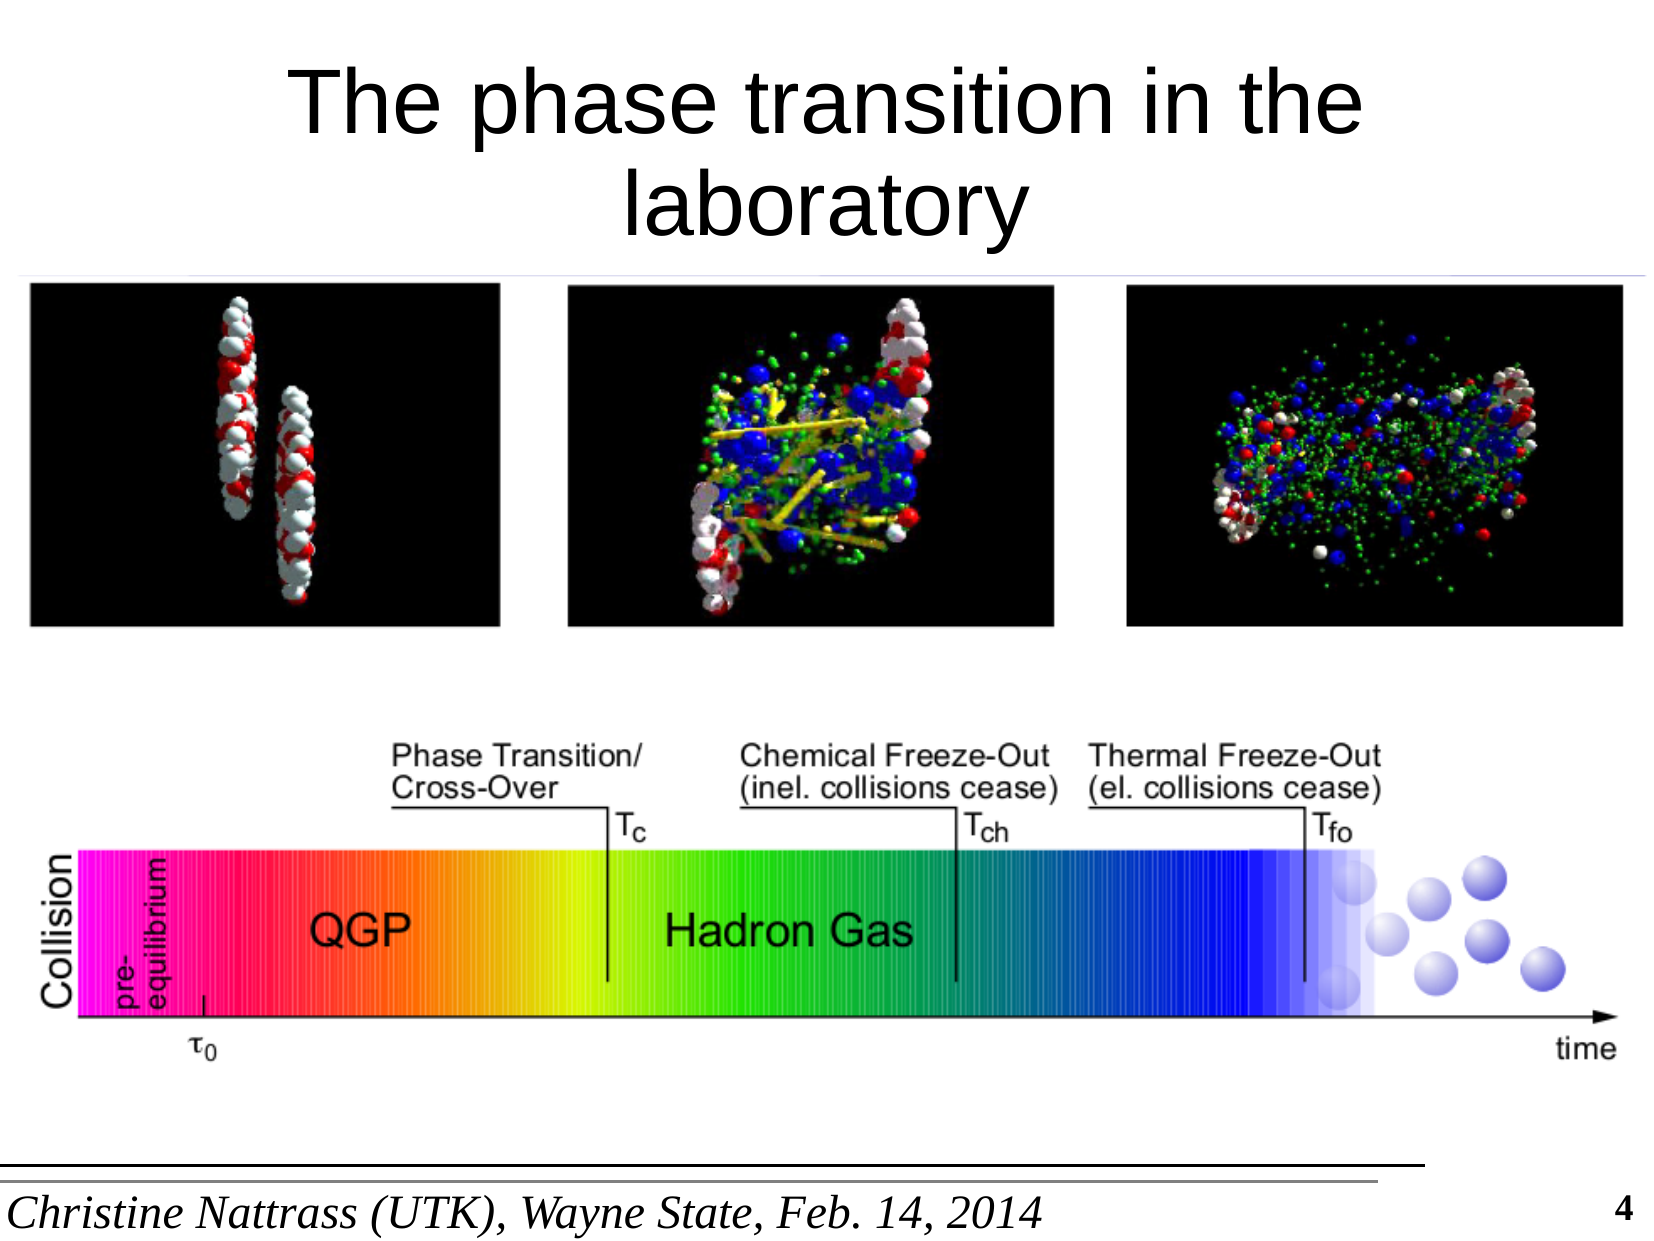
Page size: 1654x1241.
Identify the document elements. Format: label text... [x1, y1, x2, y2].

picture [1, 275, 1652, 1110]
title The phase transition in the laboratory [82, 49, 1571, 257]
